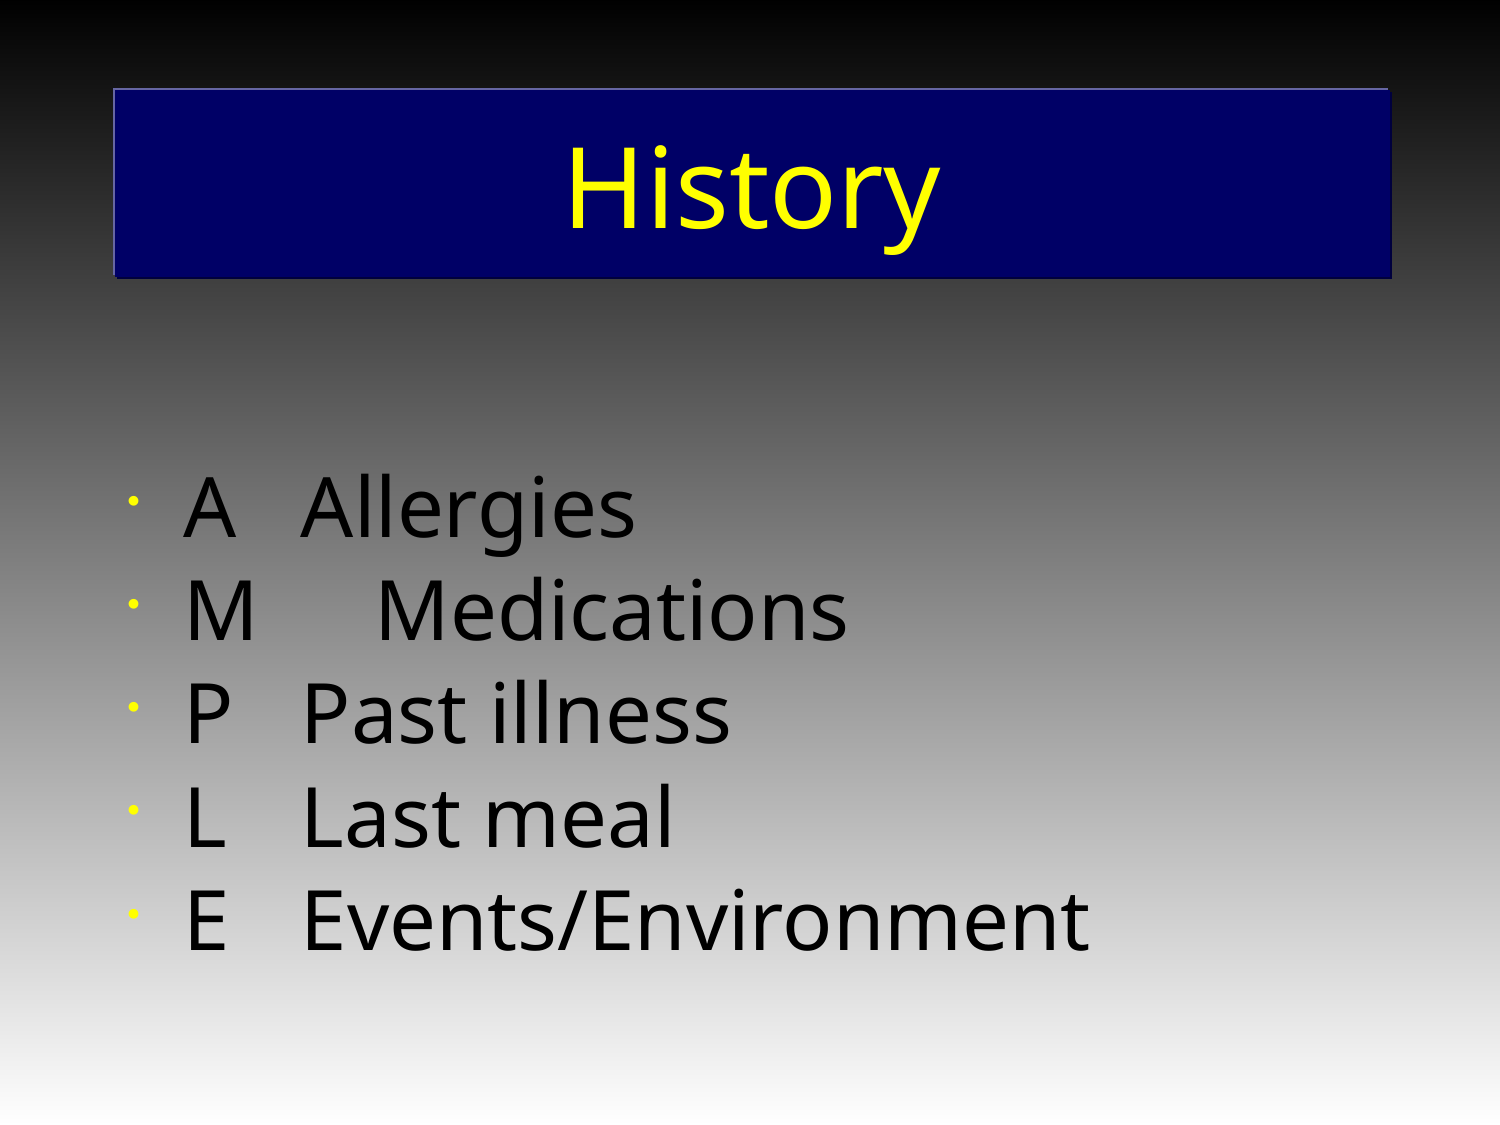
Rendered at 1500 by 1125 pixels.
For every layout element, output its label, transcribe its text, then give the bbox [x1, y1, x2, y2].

text_box History [129, 97, 1375, 270]
picture [112, 87, 1395, 282]
list A Allergies M Medications P Past illness L Last meal E Events/Environment [112, 324, 1388, 1000]
